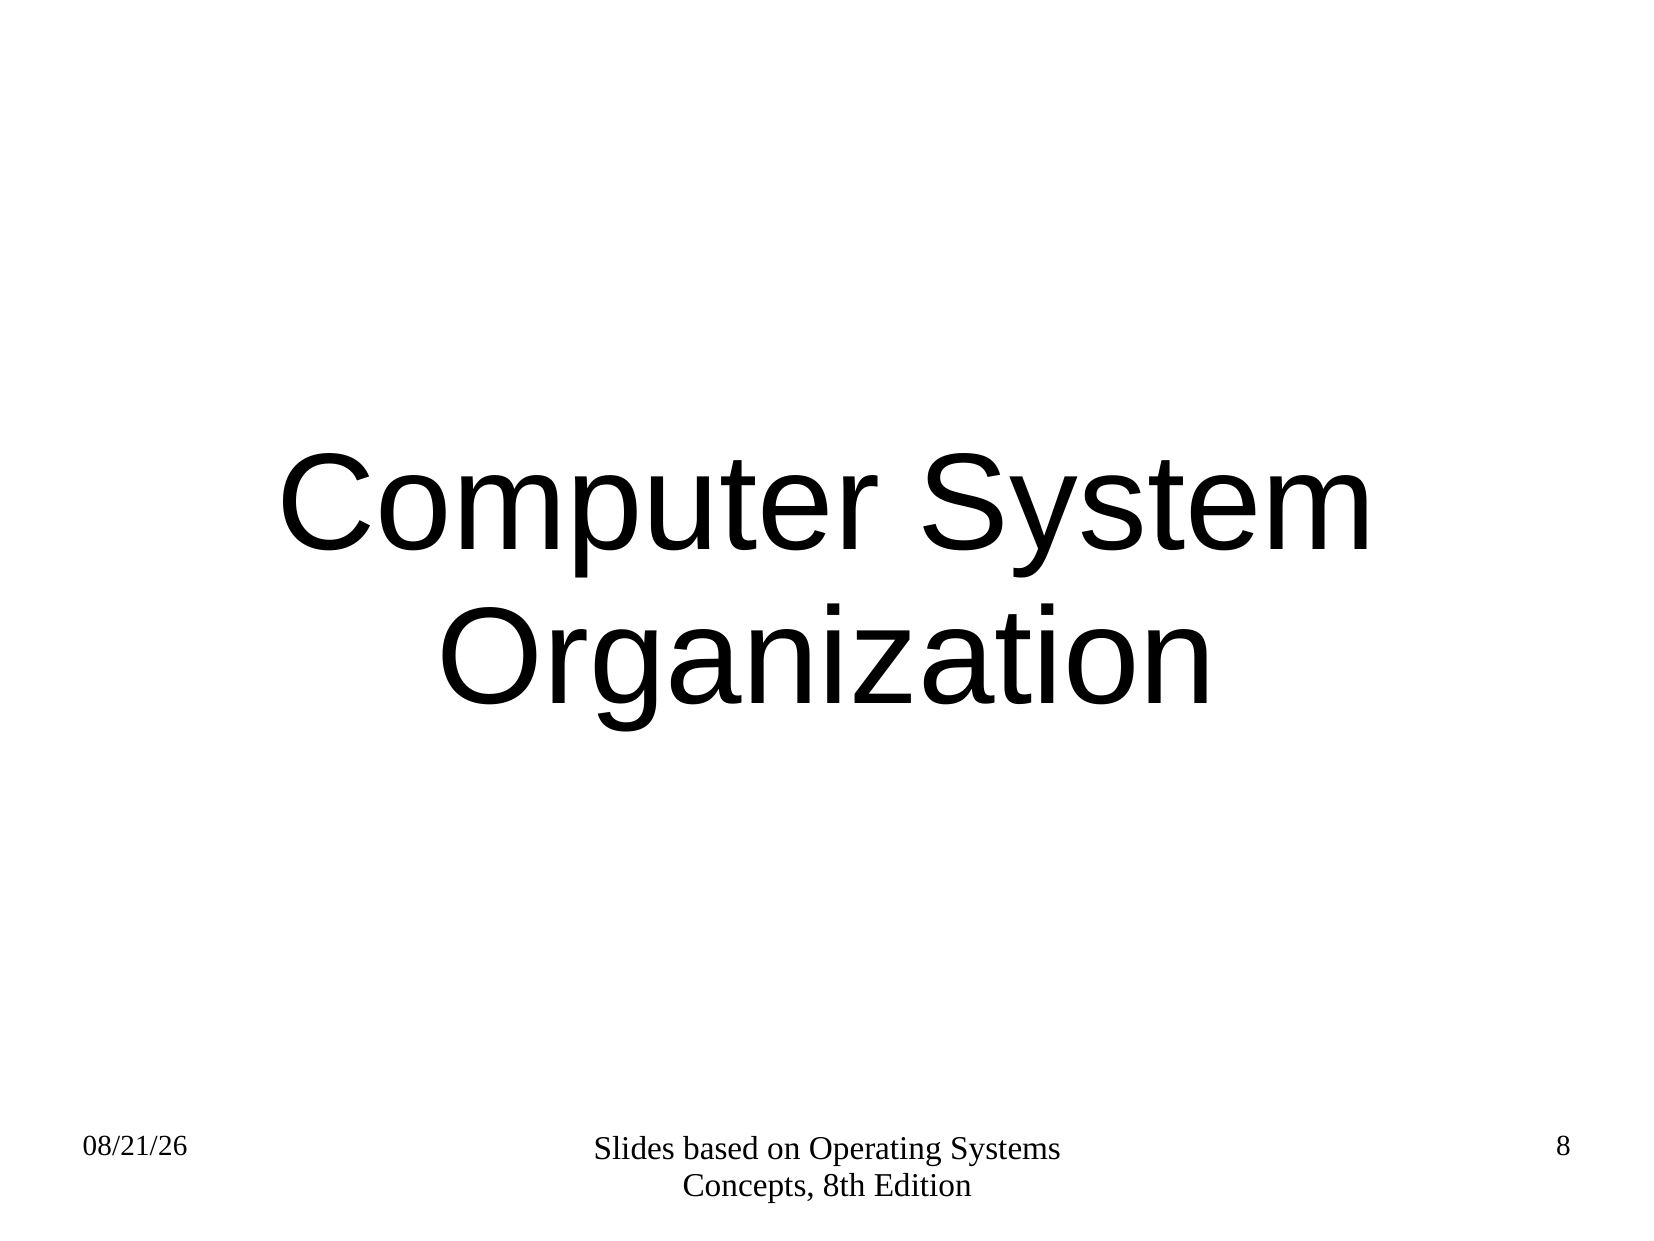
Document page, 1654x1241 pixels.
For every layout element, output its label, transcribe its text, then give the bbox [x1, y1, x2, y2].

subtitle Computer System Organization [82, 49, 1571, 1109]
